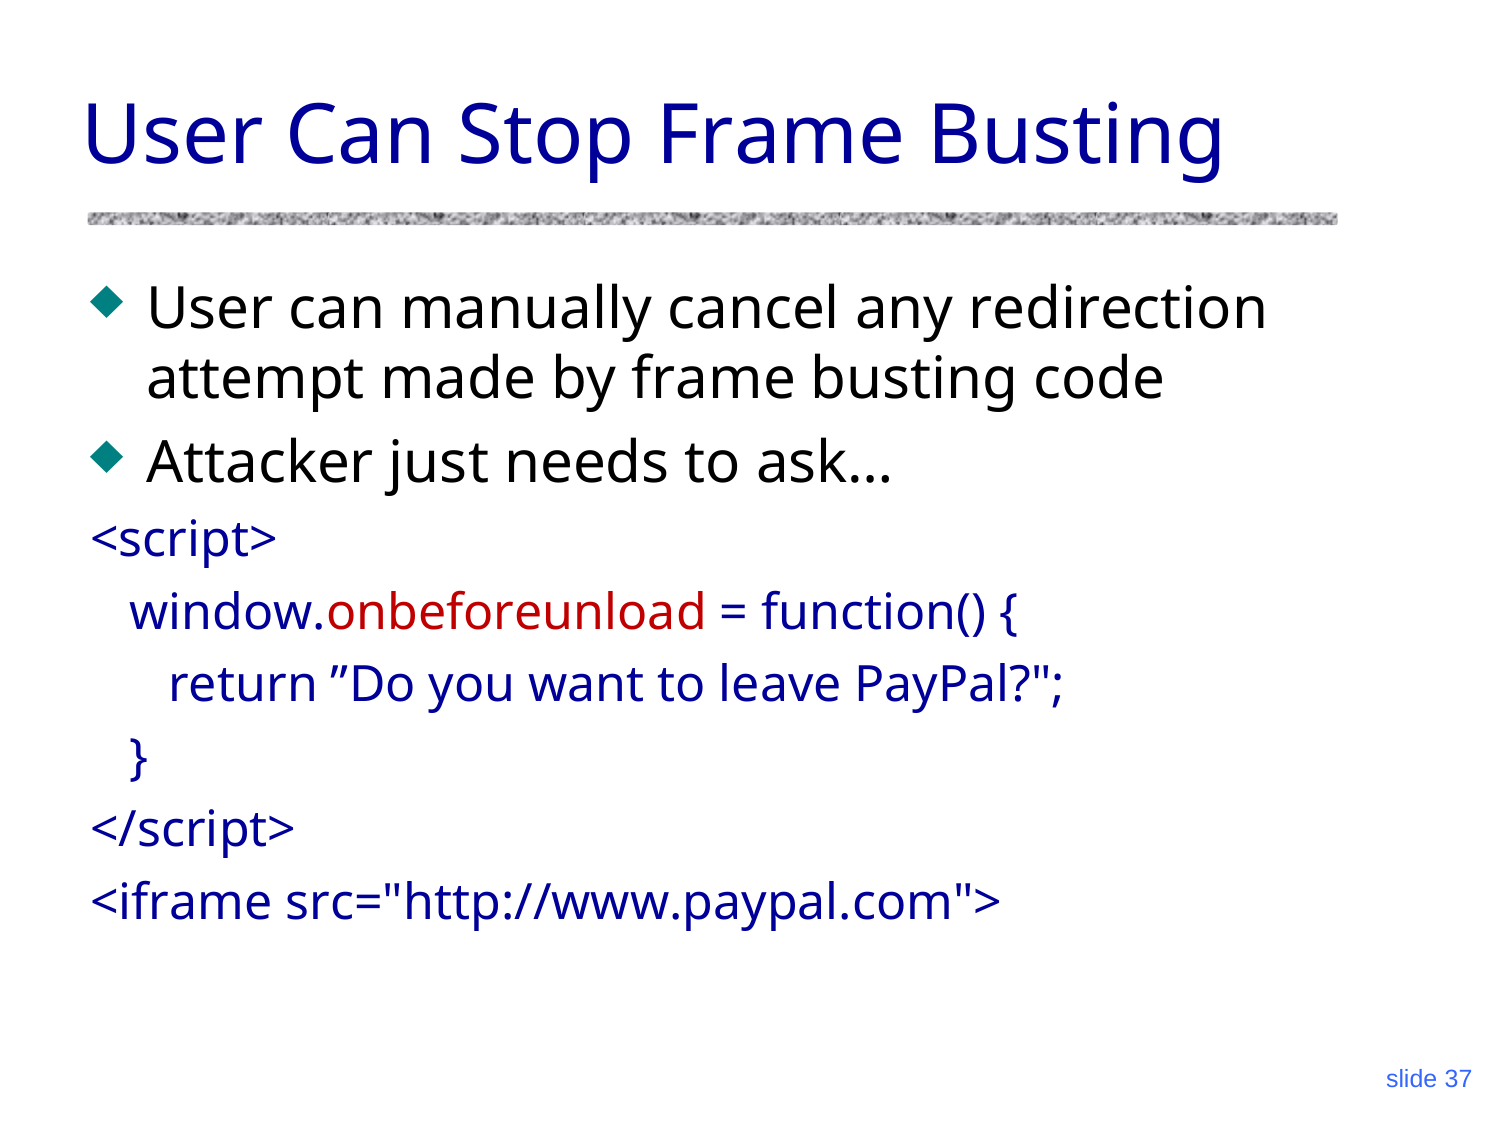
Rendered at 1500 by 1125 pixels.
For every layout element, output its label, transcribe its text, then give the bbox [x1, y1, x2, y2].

picture [87, 212, 1338, 226]
text_box User Can Stop Frame Busting [66, 37, 1388, 188]
text_box slide <number> [1174, 1025, 1488, 1101]
text_box User can manually cancel any redirection attempt made by frame busting code Attacker just needs to ask… <script> window.onbeforeunload = function() { return ”Do you want to leave PayPal?"; } </script> <iframe src="http://www.paypal.com"> [75, 262, 1426, 1088]
